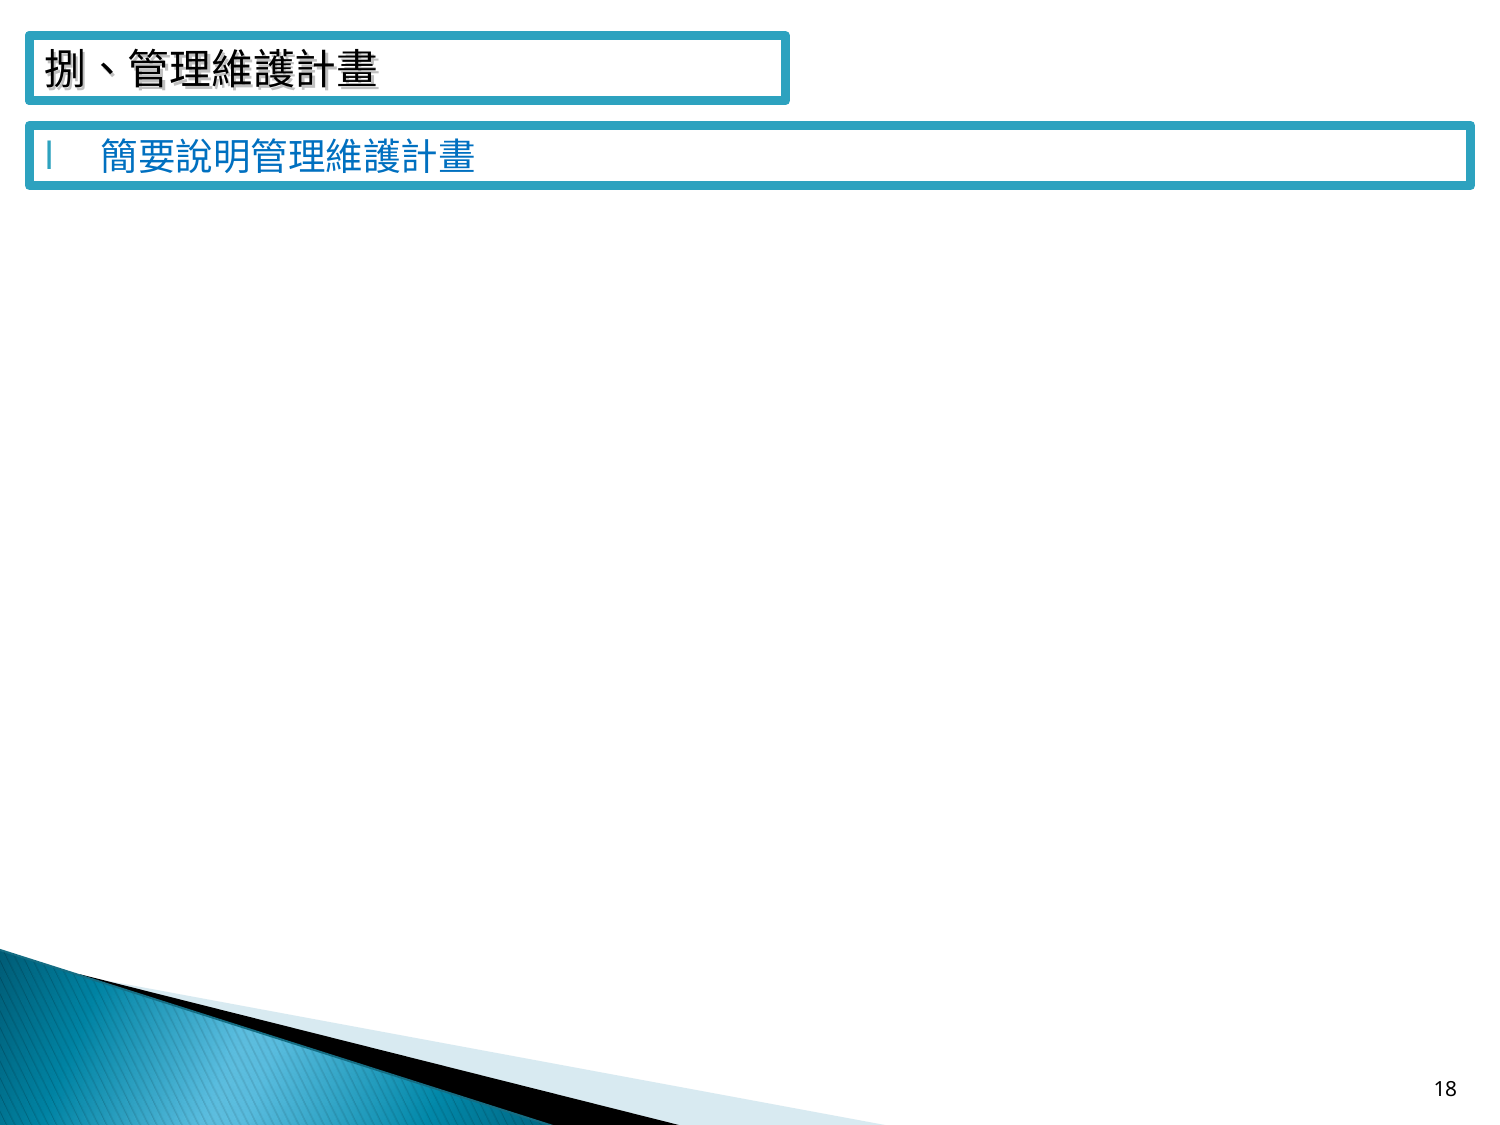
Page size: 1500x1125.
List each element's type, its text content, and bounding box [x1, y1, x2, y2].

text_box 捌、管理維護計畫 [29, 36, 785, 101]
text_box 簡要說明管理維護計畫 [29, 125, 1471, 185]
text_box 18 [1418, 1051, 1479, 1112]
